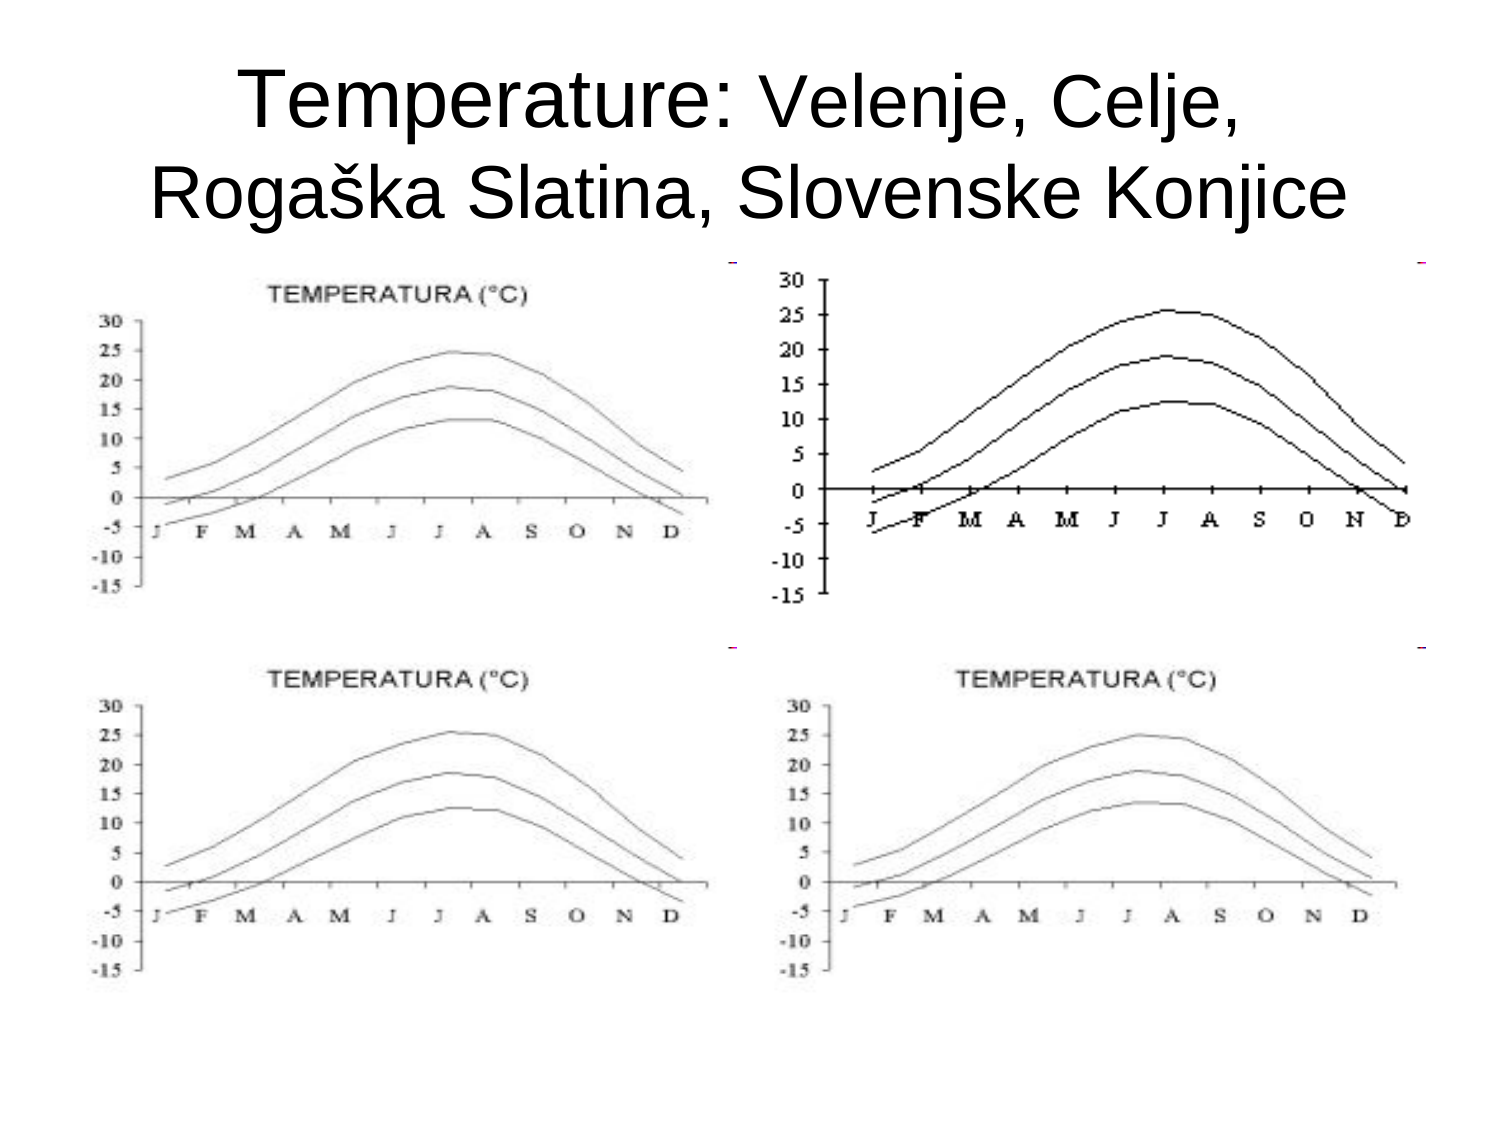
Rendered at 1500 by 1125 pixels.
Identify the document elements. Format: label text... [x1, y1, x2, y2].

picture [75, 647, 737, 1005]
title Temperature: Velenje, Celje, Rogaška Slatina, Slovenske Konjice [75, 36, 1426, 242]
picture [763, 262, 1426, 621]
picture [763, 647, 1426, 1005]
picture [75, 262, 737, 621]
